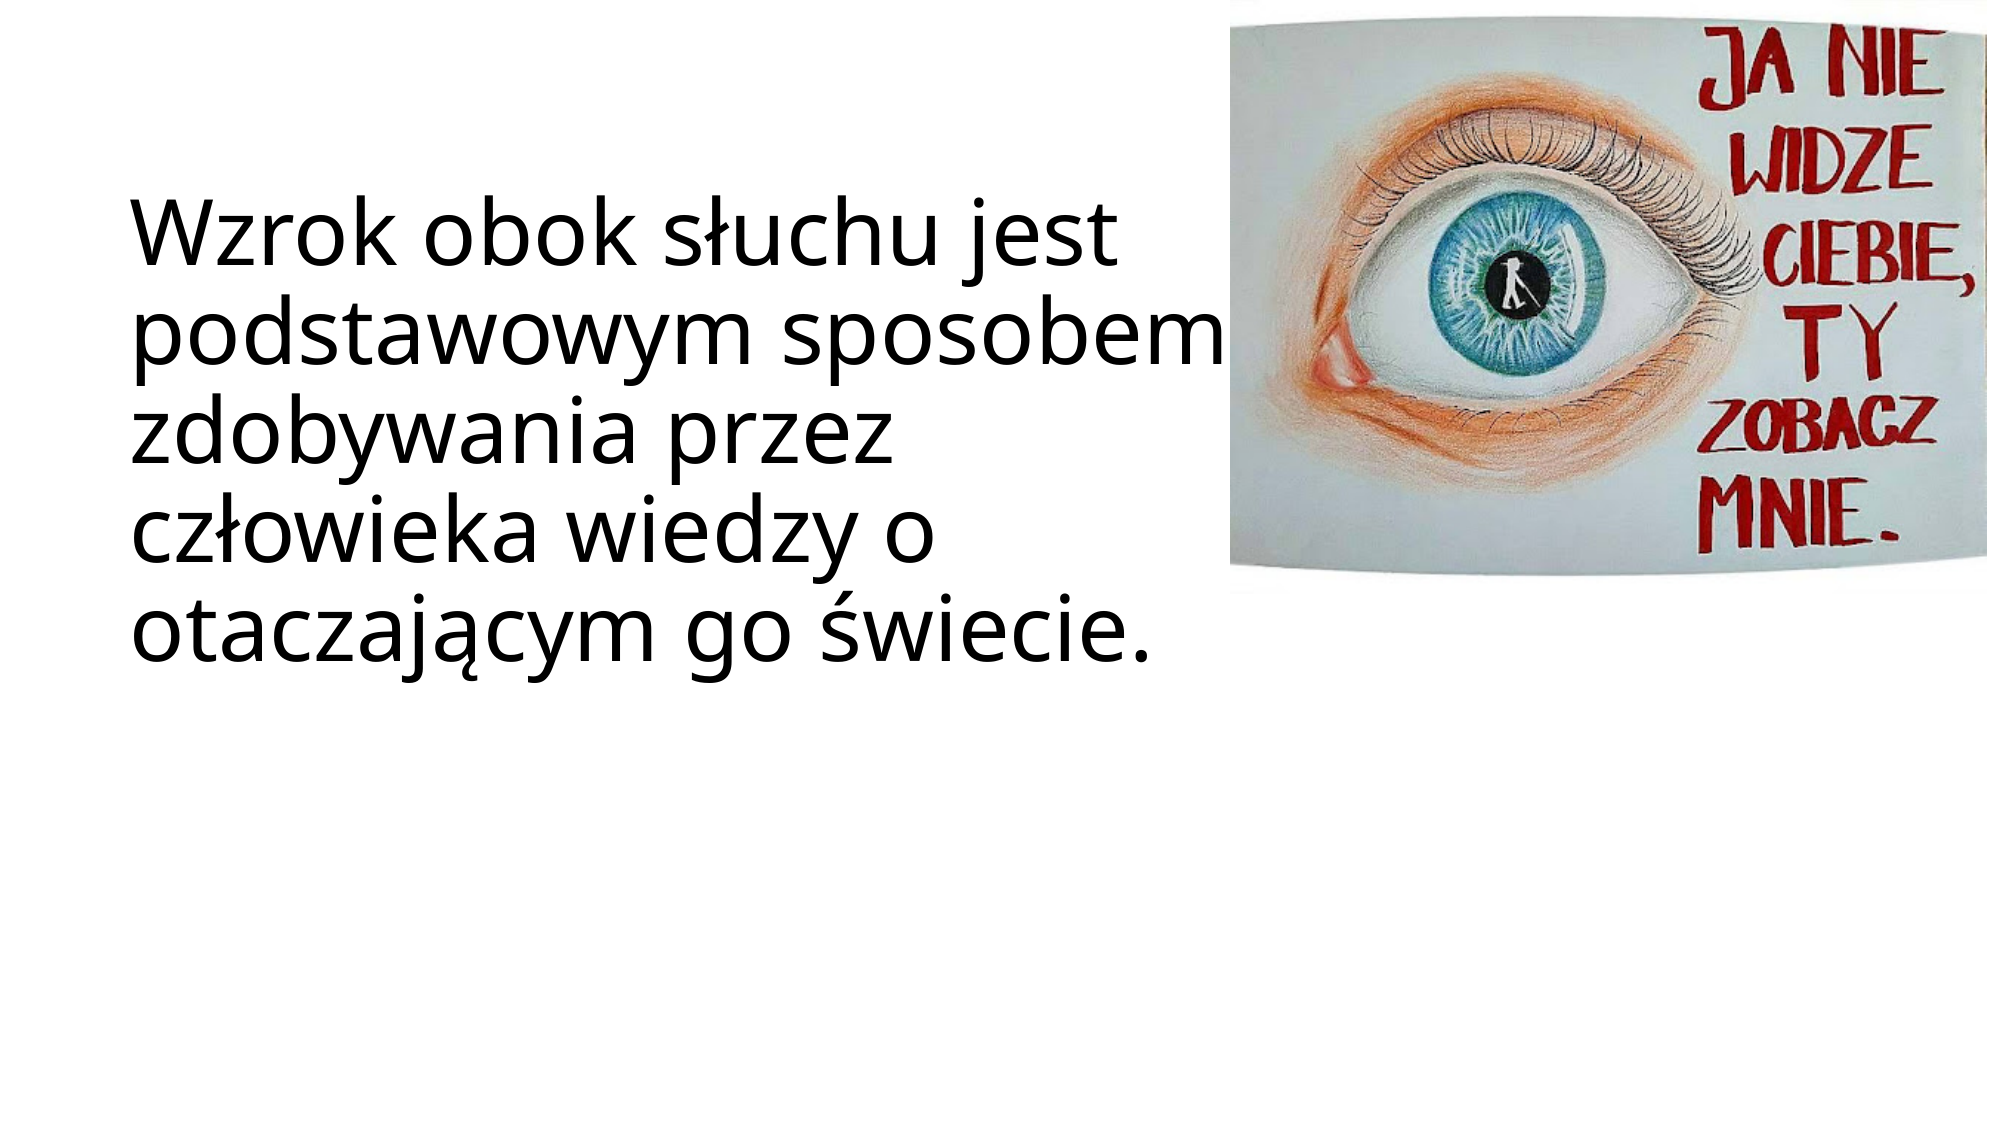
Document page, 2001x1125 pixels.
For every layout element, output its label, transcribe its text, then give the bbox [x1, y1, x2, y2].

title Wzrok obok słuchu jest podstawowym sposobem zdobywania przez człowieka wiedzy o otaczającym go świecie. [114, 119, 1306, 749]
picture [1230, 0, 1987, 594]
